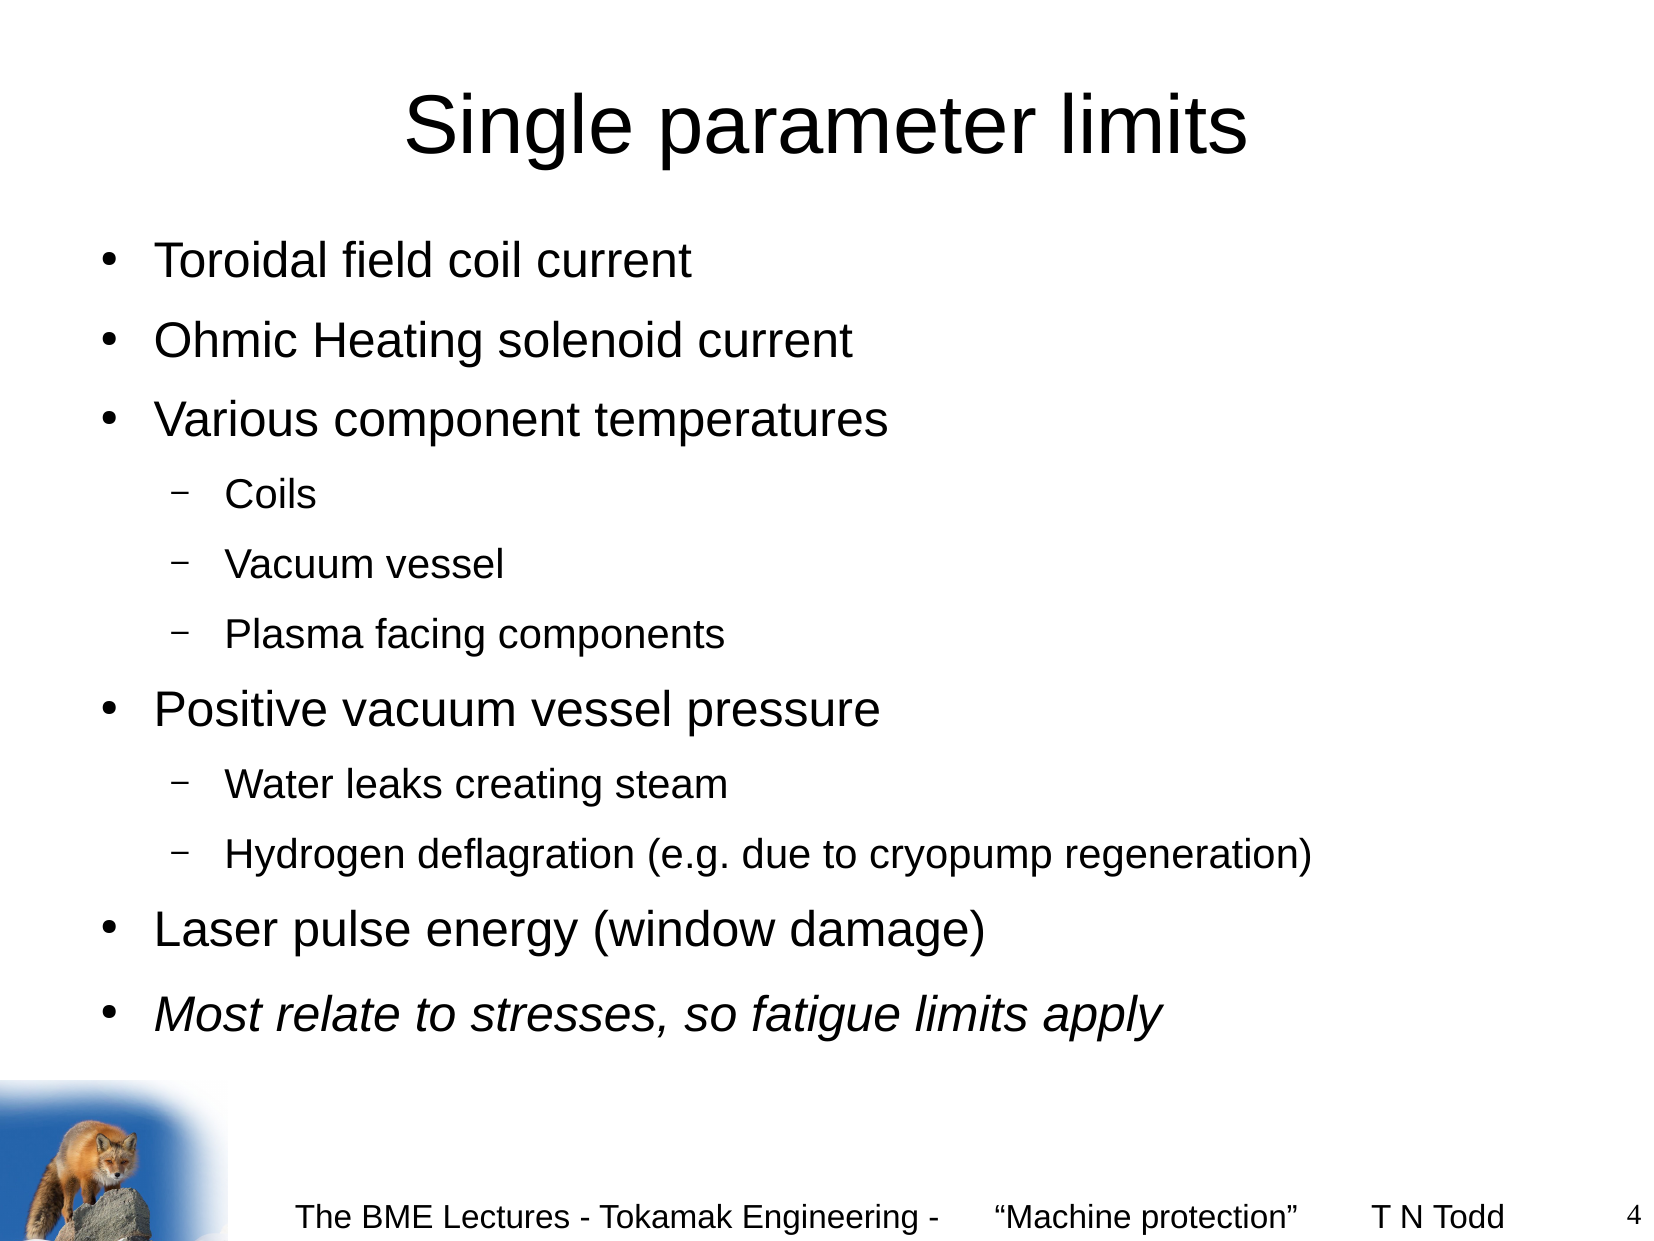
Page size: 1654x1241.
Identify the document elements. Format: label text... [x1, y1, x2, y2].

picture [0, 1080, 228, 1241]
list Toroidal field coil current Ohmic Heating solenoid current Various component temperatures Coils Vacuum vessel Plasma facing components Positive vacuum vessel pressure Water leaks creating steam Hydrogen deflagration (e.g. due to cryopump regeneration) Laser pulse energy (window damage) Most relate to stresses, so fatigue limits apply [82, 232, 1571, 1063]
title Single parameter limits [82, 49, 1571, 201]
